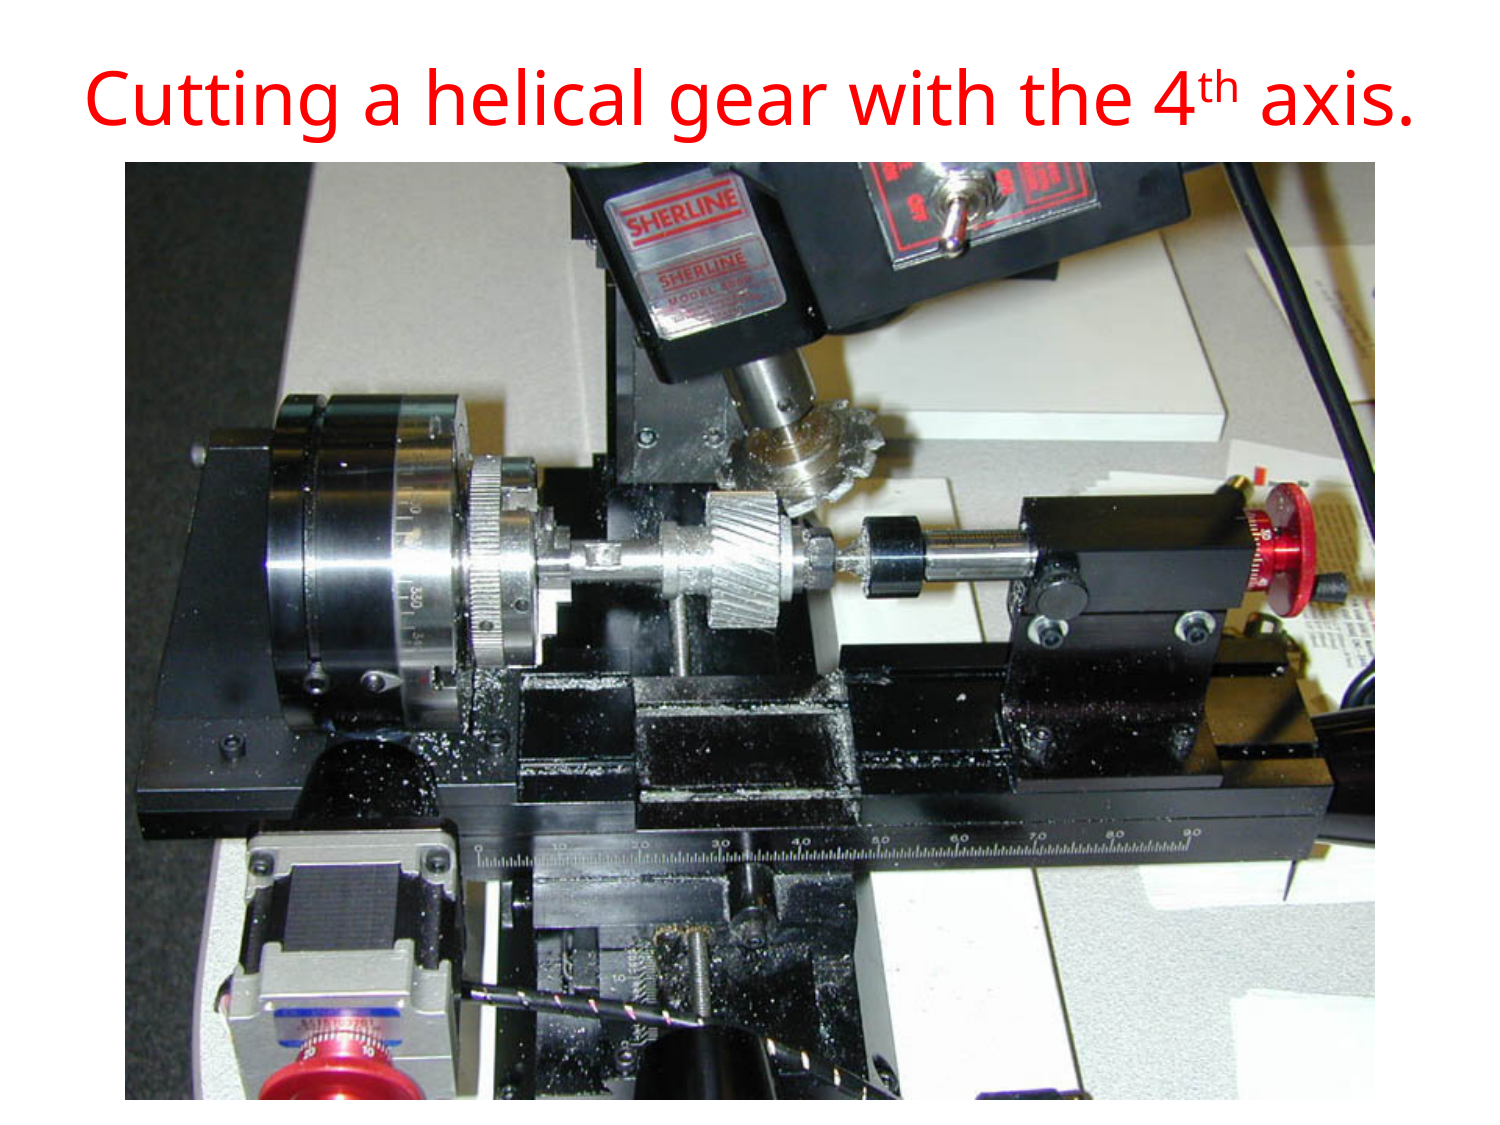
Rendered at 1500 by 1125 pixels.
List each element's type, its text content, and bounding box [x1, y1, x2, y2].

text_box Cutting a helical gear with the 4th axis. [0, 37, 1500, 156]
picture [125, 162, 1375, 1101]
